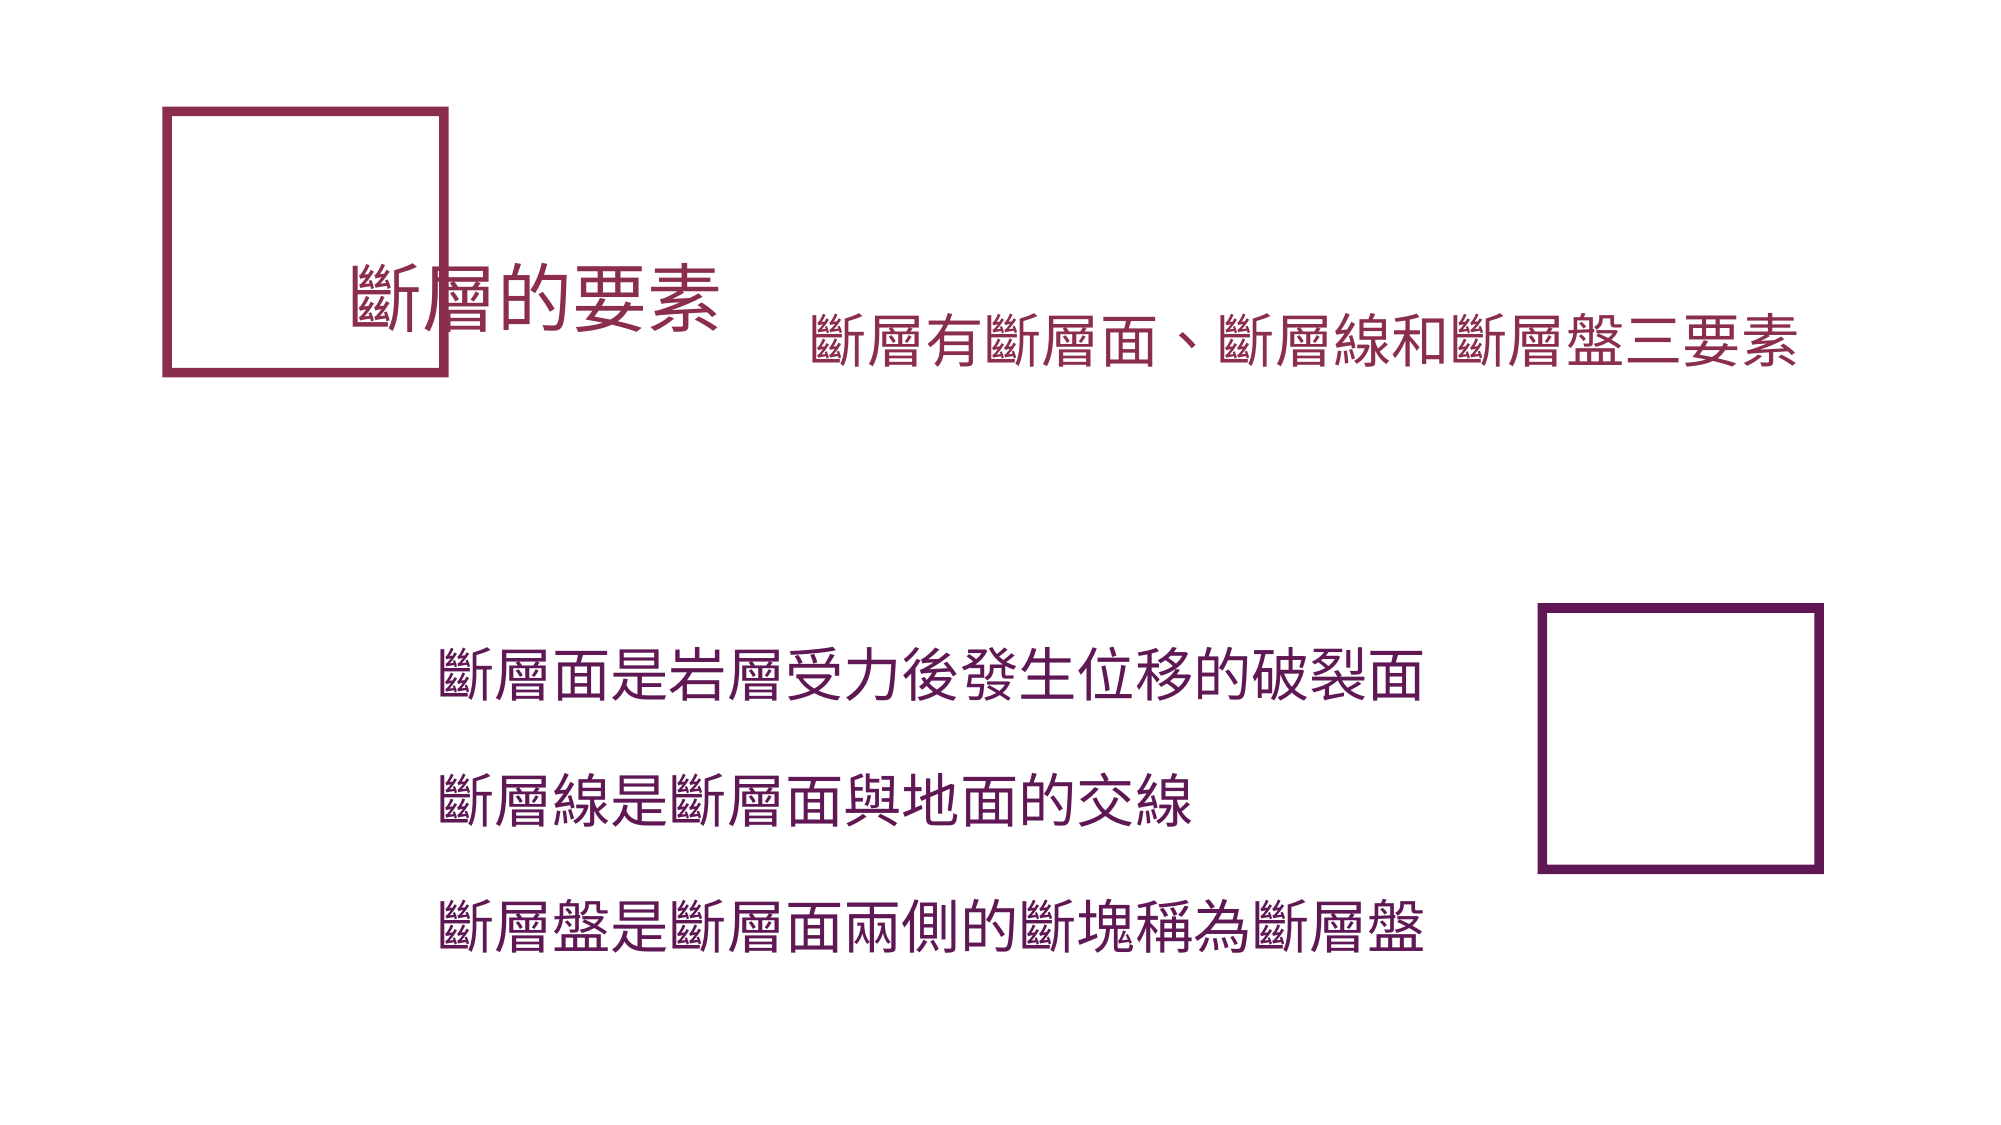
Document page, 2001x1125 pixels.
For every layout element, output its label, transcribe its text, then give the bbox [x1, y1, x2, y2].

text_box [162, 106, 449, 378]
text_box 斷層有斷層面、斷層線和斷層盤三要素 [794, 245, 1815, 337]
text_box 斷層的要素 [332, 232, 738, 347]
text_box [1537, 603, 1824, 875]
text_box 斷層面是岩層受力後發生位移的破裂面 斷層線是斷層面與地面的交線 斷層盤是斷層面兩側的斷塊稱為斷層盤 [421, 578, 1442, 897]
